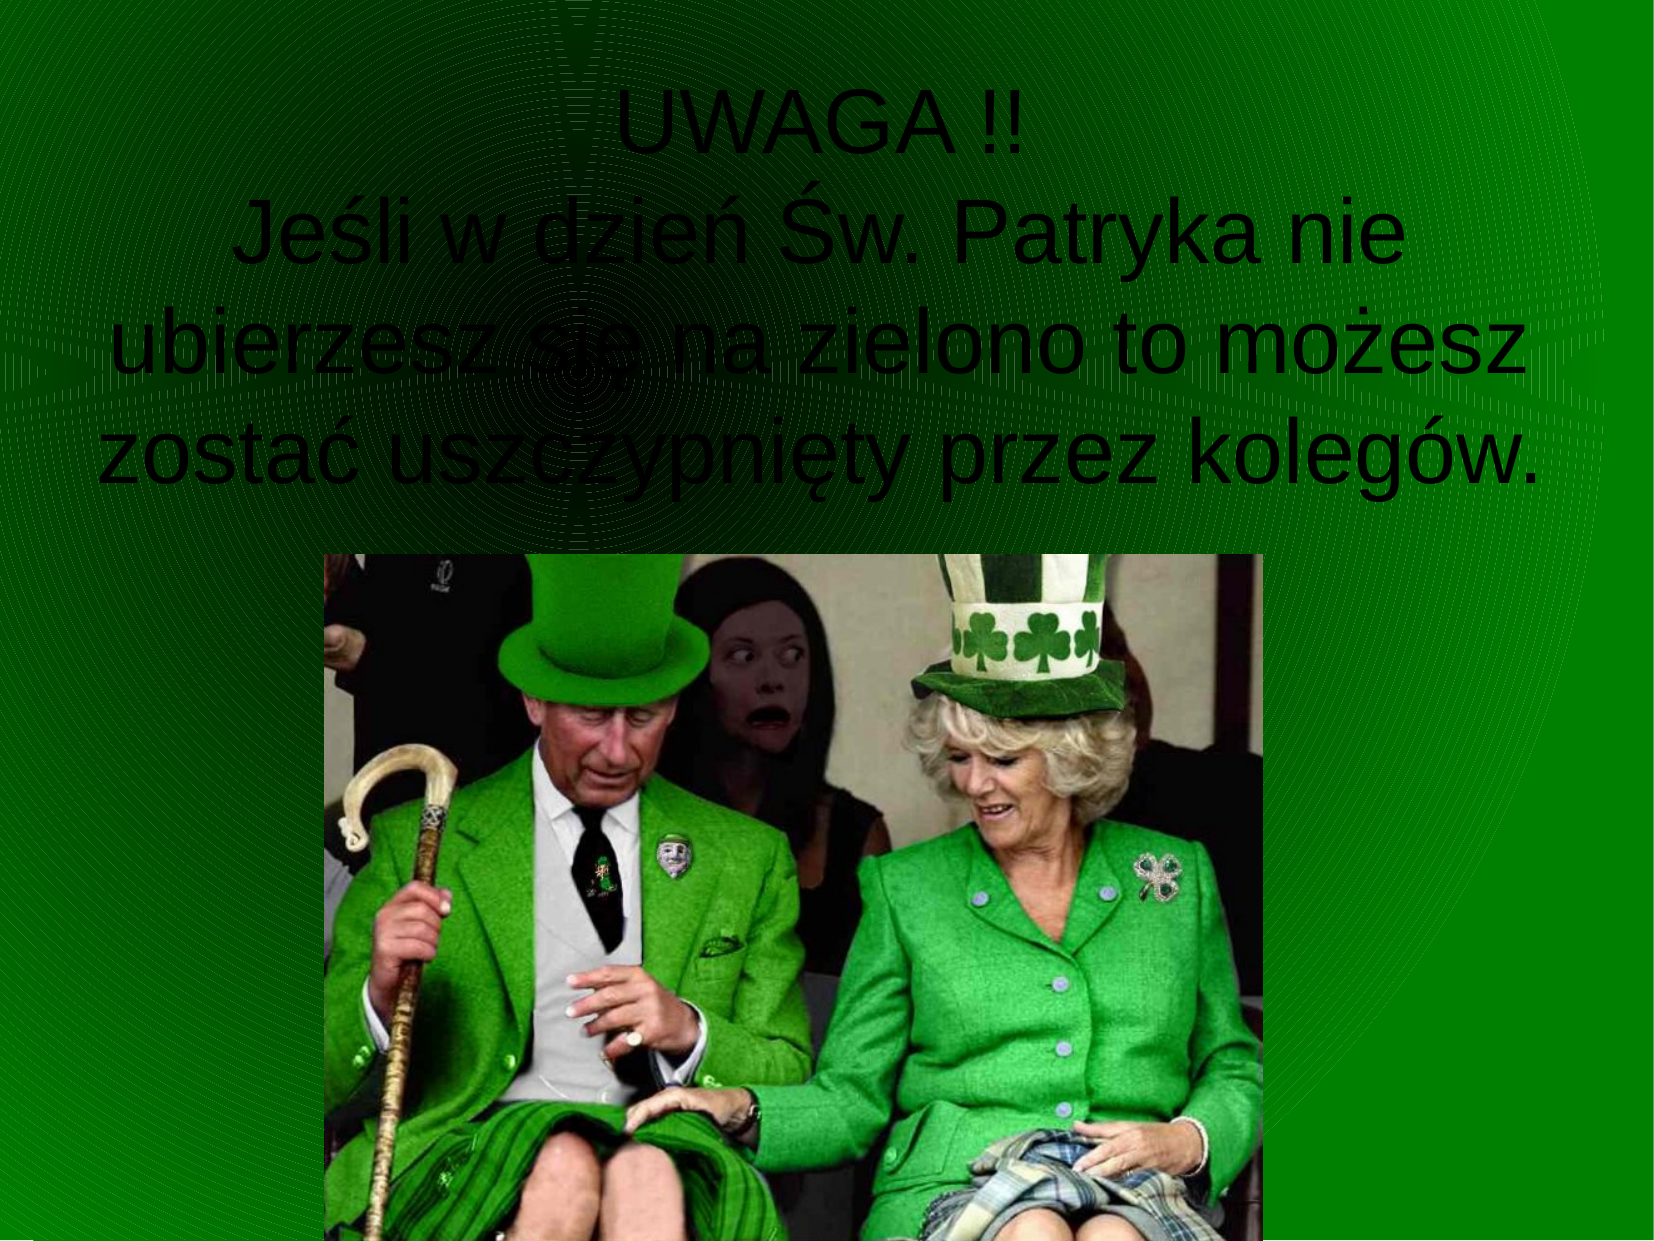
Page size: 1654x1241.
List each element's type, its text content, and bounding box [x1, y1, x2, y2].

title UWAGA !! Jeśli w dzień Św. Patryka nie ubierzesz się na zielono to możesz zostać uszczypnięty przez kolegów. [76, 62, 1565, 473]
picture [324, 554, 1263, 1241]
